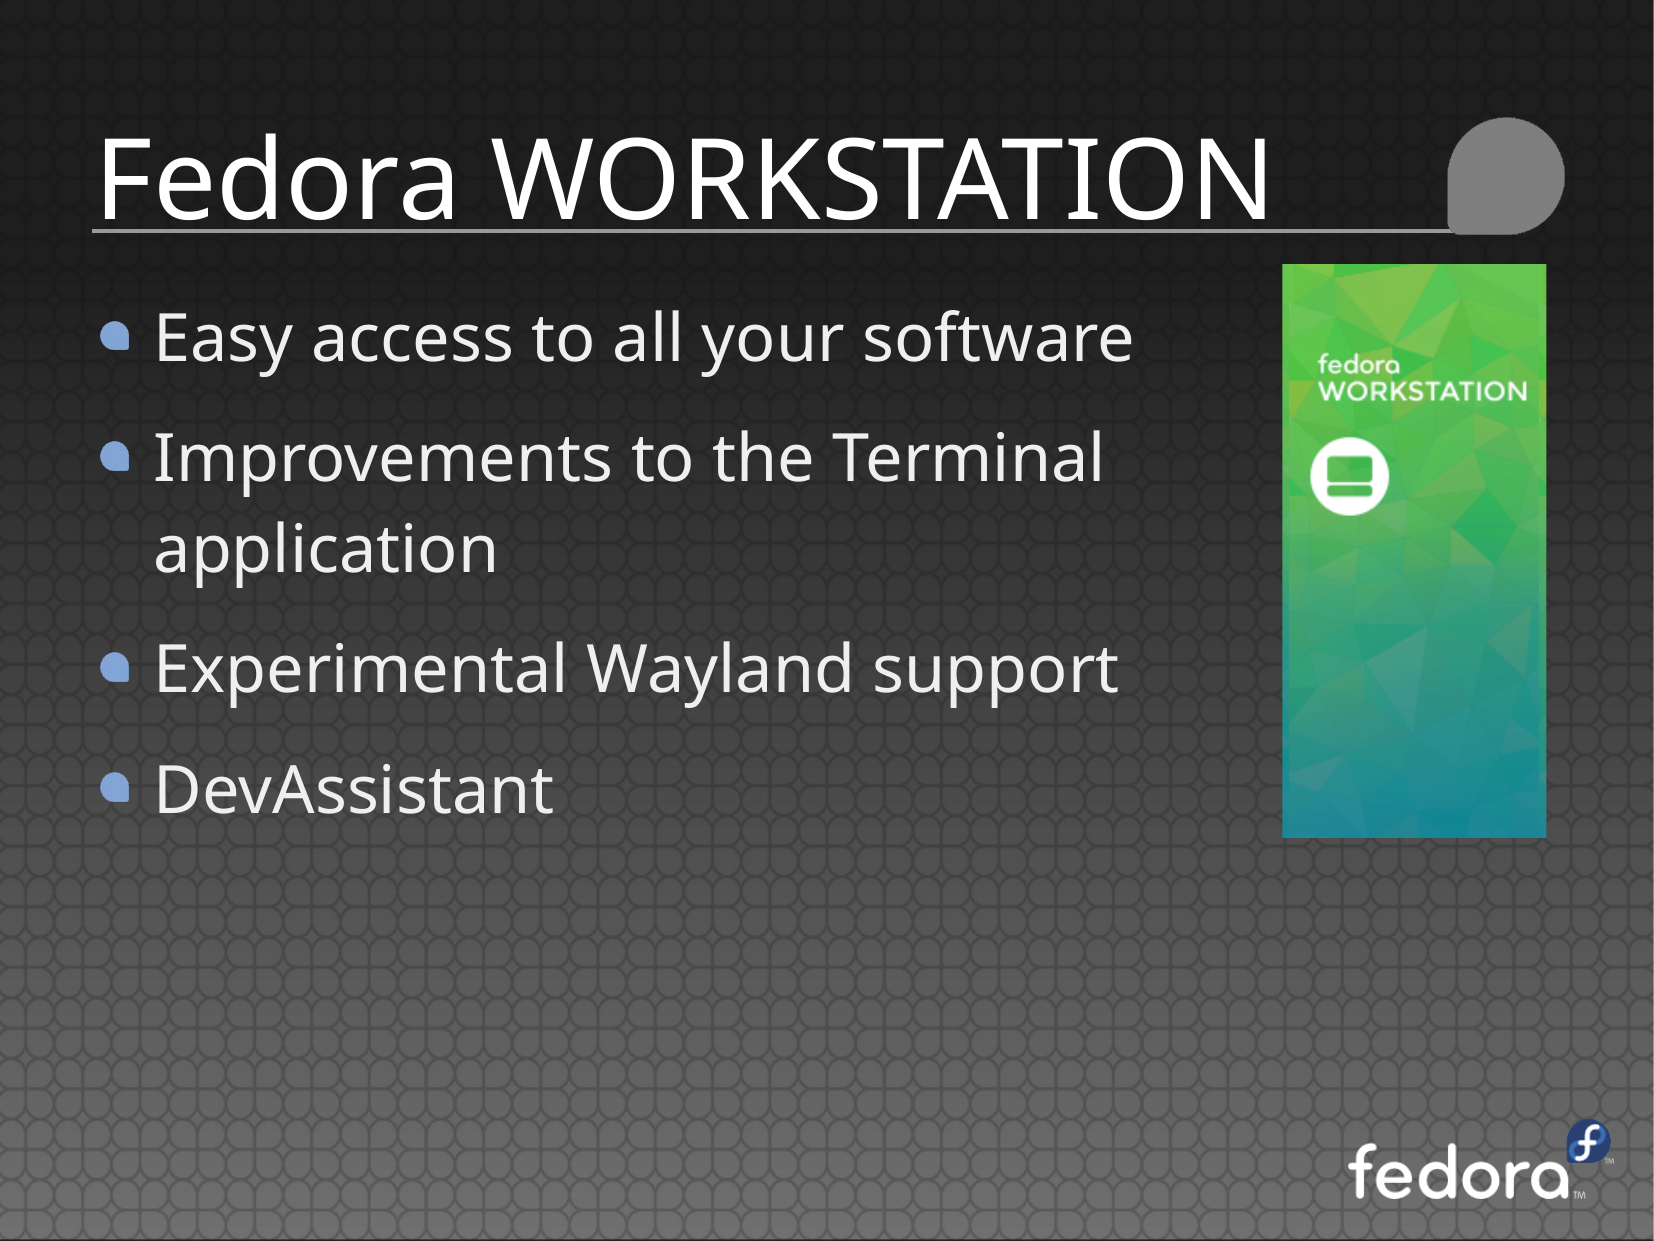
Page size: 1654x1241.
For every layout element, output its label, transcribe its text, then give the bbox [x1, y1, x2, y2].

title Fedora WORKSTATION [94, 100, 1426, 251]
list Easy access to all your software Improvements to the Terminal application Experimental Wayland support DevAssistant [82, 290, 1186, 1094]
list [1282, 264, 1547, 838]
picture [0, 0, 1654, 1241]
